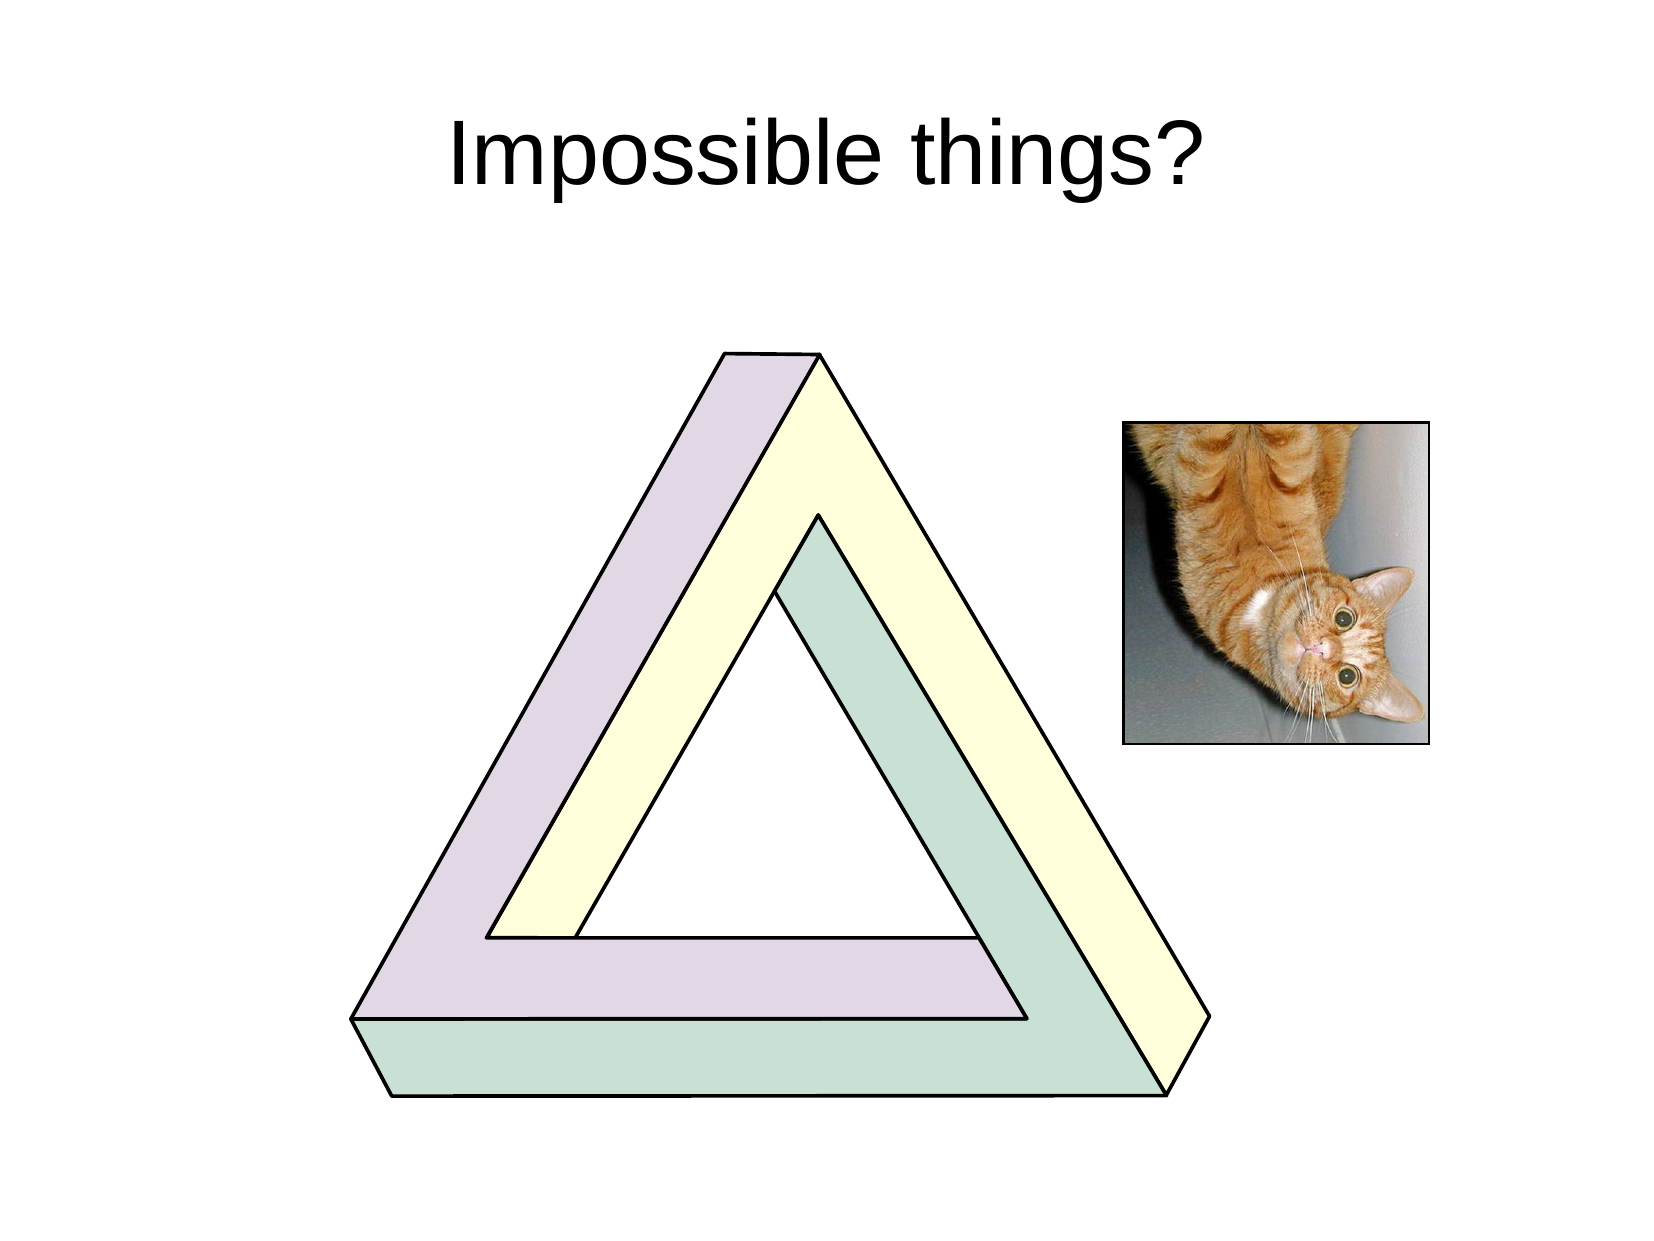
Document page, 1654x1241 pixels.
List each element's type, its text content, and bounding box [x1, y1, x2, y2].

title Impossible things? [82, 49, 1571, 257]
picture [295, 307, 1430, 1149]
